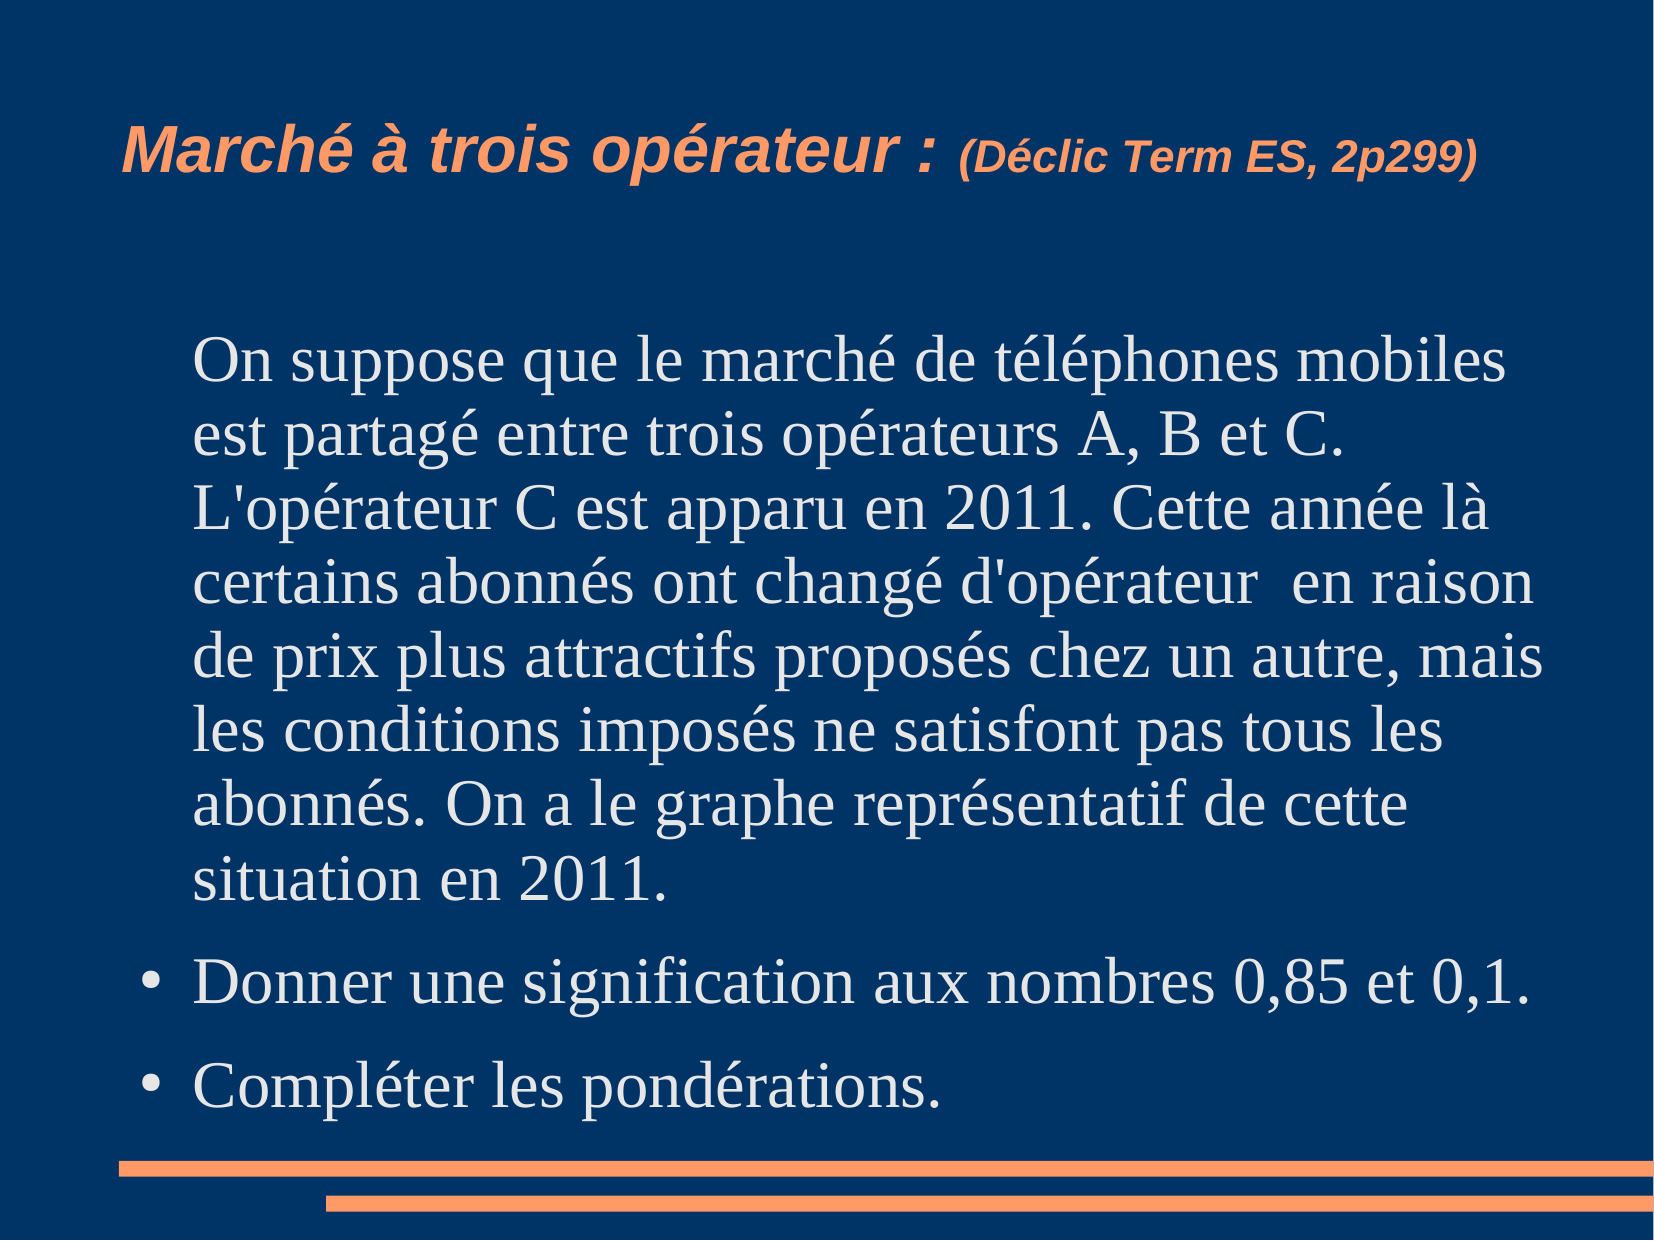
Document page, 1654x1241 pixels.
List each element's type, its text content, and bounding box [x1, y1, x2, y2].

list On suppose que le marché de téléphones mobiles est partagé entre trois opérateurs A, B et C. L'opérateur C est apparu en 2011. Cette année là certains abonnés ont changé d'opérateur en raison de prix plus attractifs proposés chez un autre, mais les conditions imposés ne satisfont pas tous les abonnés. On a le graphe représentatif de cette situation en 2011. Donner une signification aux nombres 0,85 et 0,1. Compléter les pondérations. [121, 322, 1561, 1226]
title Marché à trois opérateur : (Déclic Term ES, 2p299) [121, 46, 1534, 254]
